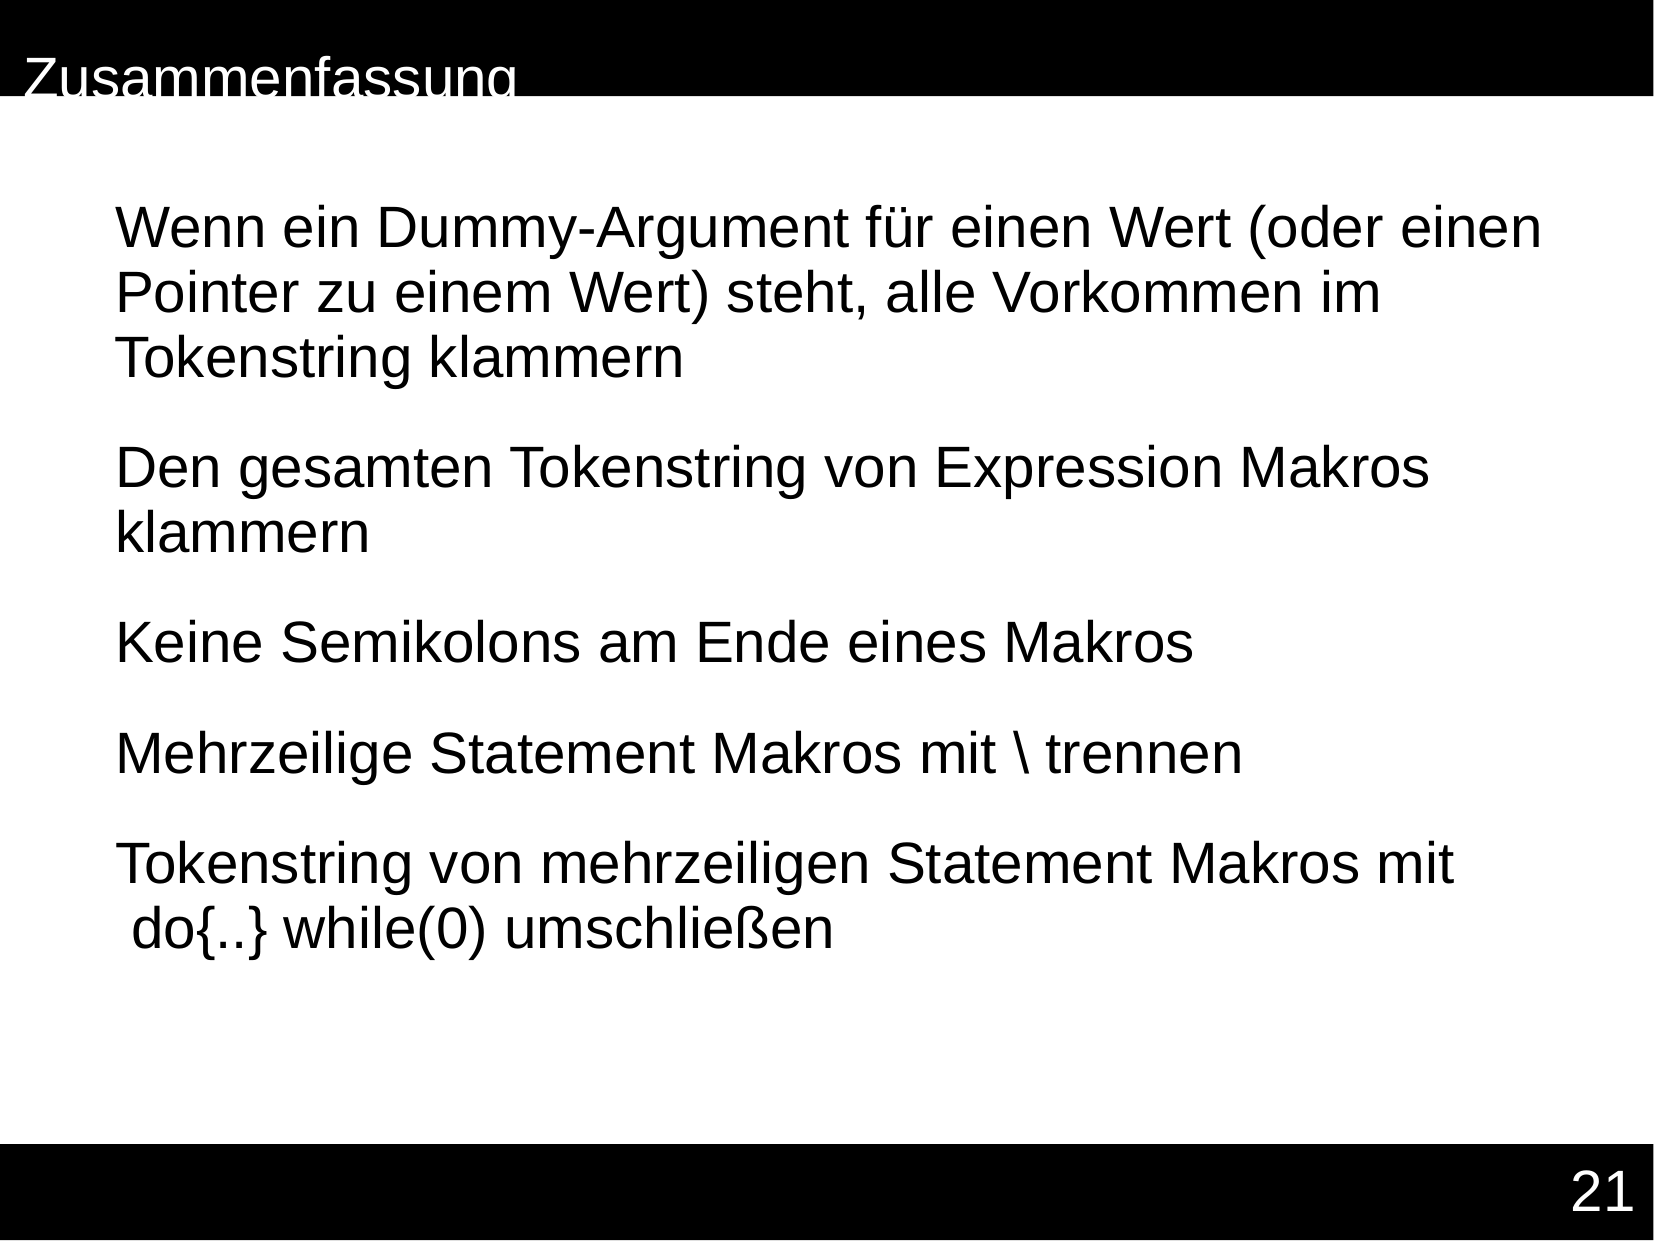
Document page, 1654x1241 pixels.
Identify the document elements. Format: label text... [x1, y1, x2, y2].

text_box Zusammenfassung [8, 5, 766, 94]
text_box Wenn ein Dummy-Argument für einen Wert (oder einen Pointer zu einem Wert) steht, alle Vorkommen im Tokenstring klammern Den gesamten Tokenstring von Expression Makros klammern Keine Semikolons am Ende eines Makros Mehrzeilige Statement Makros mit \ trennen Tokenstring von mehrzeiligen Statement Makros mit do{..} while(0) umschließen [84, 187, 1654, 1036]
